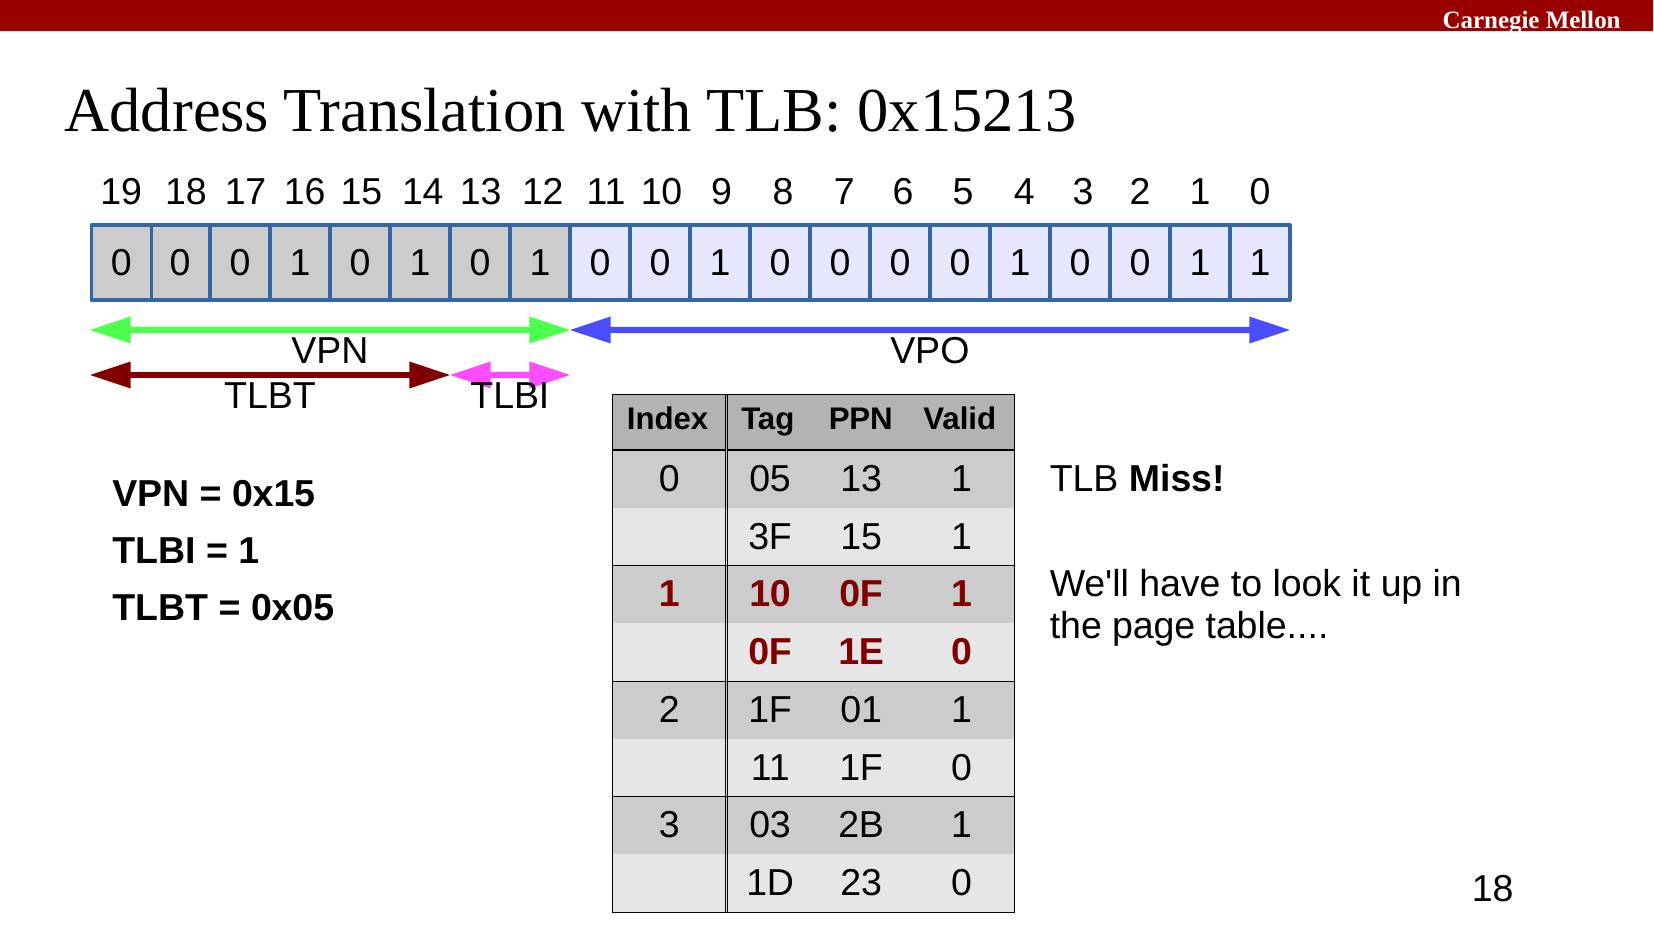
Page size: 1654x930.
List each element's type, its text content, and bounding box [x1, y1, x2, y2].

text_box 9 [698, 163, 747, 221]
table_cell 11 [728, 739, 814, 796]
text_box 1 [1170, 225, 1231, 301]
table_header Index [613, 395, 725, 449]
table_cell 2B [814, 797, 909, 854]
text_box 19 [85, 163, 157, 221]
table_cell 23 [814, 854, 909, 912]
text_box 1 [1174, 163, 1226, 221]
text_box 0 [450, 225, 511, 301]
text_box 0 [91, 225, 152, 301]
table_cell [613, 739, 725, 796]
text_box 17 [222, 163, 282, 221]
table_cell 1 [909, 797, 1014, 854]
text_box 0 [631, 225, 690, 301]
text_box 13 [459, 163, 517, 221]
text_box TLB Miss! [1035, 449, 1240, 507]
text_box 3 [1057, 163, 1109, 221]
text_box 18 [157, 163, 222, 221]
table_cell 1E [814, 623, 909, 681]
table_cell [613, 854, 725, 912]
text_box 16 [282, 163, 341, 221]
text_box TLBT = 0x05 [97, 578, 350, 636]
text_box 12 [517, 163, 579, 221]
text_box 0 [1234, 163, 1286, 221]
table_cell 3 [613, 797, 725, 854]
table_header Valid [909, 395, 1014, 449]
text_box 7 [819, 163, 870, 221]
text_box 11 [579, 163, 640, 221]
text_box 1 [1231, 225, 1291, 301]
text_box We'll have to look it up in the page table.... [1035, 555, 1477, 654]
text_box 1 [511, 225, 570, 301]
text_box 15 [341, 163, 398, 221]
table_header Tag [728, 395, 814, 449]
text_box 0 [751, 225, 810, 301]
table_cell 0F [814, 566, 909, 623]
table_cell 1F [728, 682, 814, 739]
table_cell 1F [814, 739, 909, 796]
text_box 0 [810, 225, 871, 301]
text_box VPN = 0x15 [97, 465, 331, 522]
table_cell 1 [909, 682, 1014, 739]
table_cell 0 [909, 854, 1014, 912]
table_cell 2 [613, 682, 725, 739]
table_cell 1 [909, 566, 1014, 623]
text_box 5 [937, 163, 989, 221]
text_box 8 [757, 163, 809, 221]
table_cell [613, 508, 725, 565]
text_box 14 [398, 163, 459, 221]
table_cell 01 [814, 682, 909, 739]
text_box 0 [930, 225, 991, 301]
text_box 0 [330, 225, 391, 301]
table_cell 1D [728, 854, 814, 912]
text_box 1 [271, 225, 330, 301]
text_box 1 [391, 225, 450, 301]
table_cell 1 [909, 508, 1014, 565]
text_box 4 [999, 163, 1050, 221]
table_cell 1 [613, 566, 725, 623]
text_box 1 [690, 225, 751, 301]
title Address Translation with TLB: 0x15213 [64, 58, 1576, 163]
text_box 10 [640, 163, 698, 221]
table_cell 0 [613, 451, 725, 508]
table_cell 3F [728, 508, 814, 565]
text_box 6 [877, 163, 929, 221]
text_box 0 [871, 225, 930, 301]
text_box 0 [210, 225, 271, 301]
text_box 0 [1050, 225, 1111, 301]
table_cell 0 [909, 623, 1014, 681]
table_cell 05 [728, 451, 814, 508]
table_cell 03 [728, 797, 814, 854]
table_cell 0 [909, 739, 1014, 796]
text_box TLBI = 1 [97, 521, 275, 578]
table_cell [613, 623, 725, 681]
text_box 1 [991, 225, 1050, 301]
table_cell 1 [909, 451, 1014, 508]
table_cell 0F [728, 623, 814, 681]
table_cell 10 [728, 566, 814, 623]
table_header PPN [814, 395, 909, 449]
text_box 0 [570, 225, 631, 301]
table_cell 13 [814, 451, 909, 508]
table_cell 15 [814, 508, 909, 565]
text_box 0 [1111, 225, 1170, 301]
text_box 0 [152, 225, 210, 301]
text_box 2 [1114, 163, 1166, 221]
